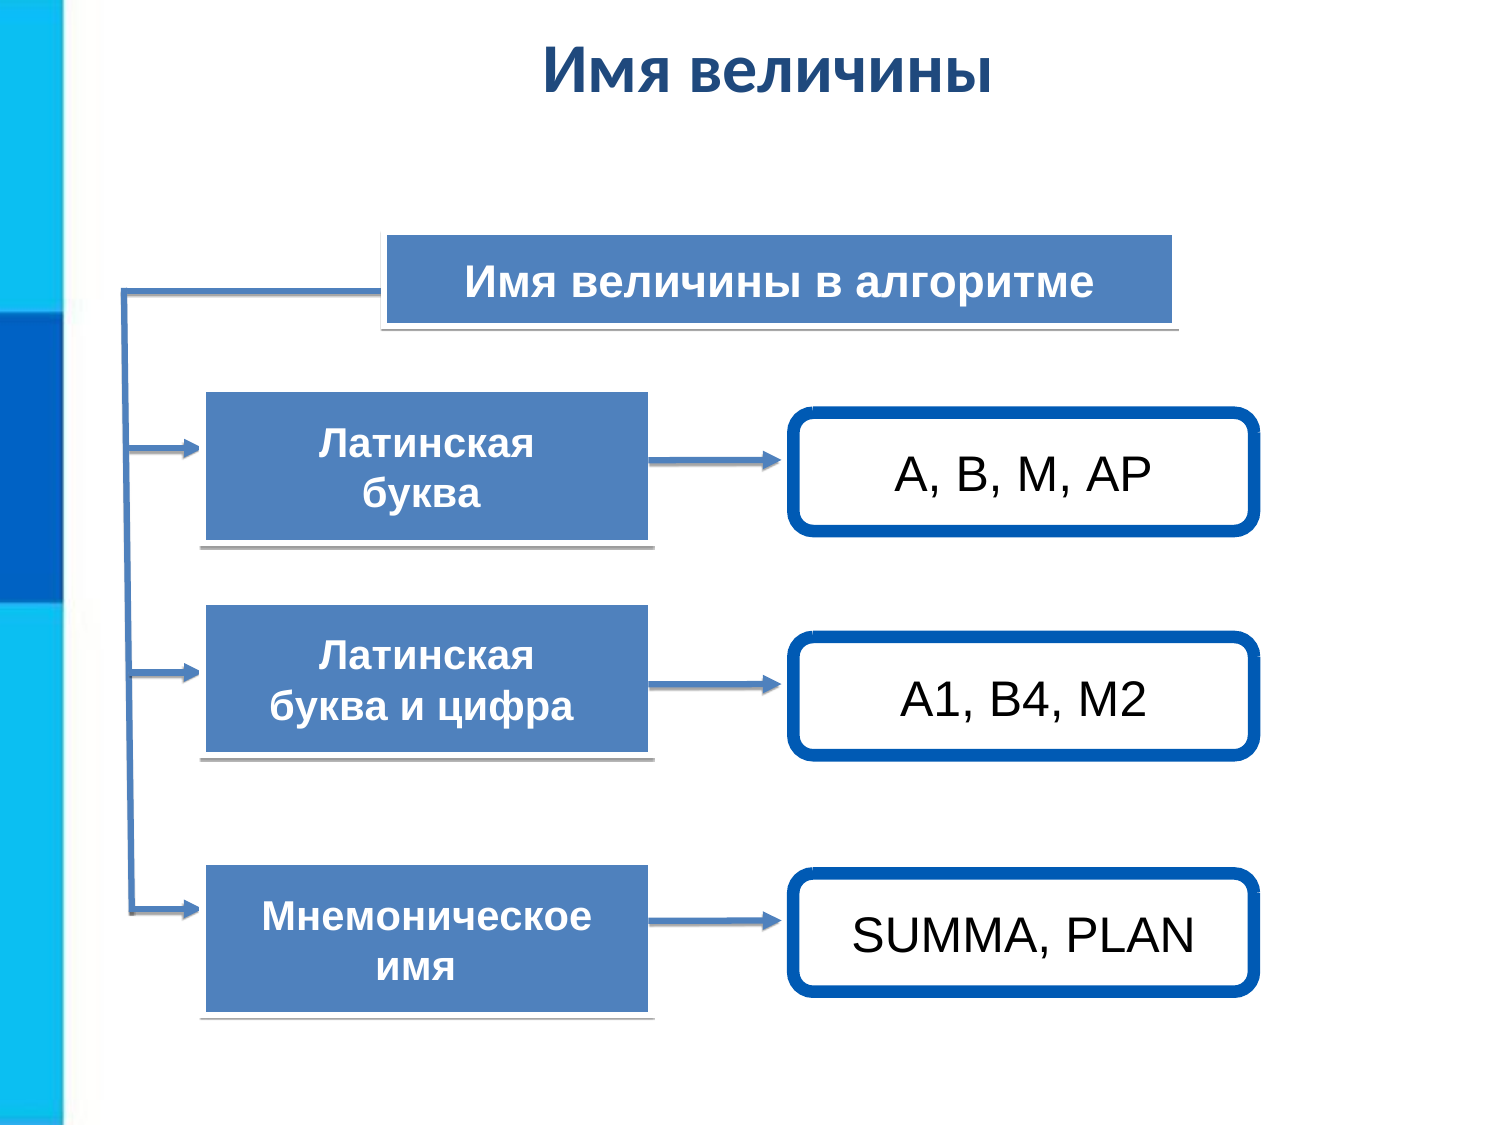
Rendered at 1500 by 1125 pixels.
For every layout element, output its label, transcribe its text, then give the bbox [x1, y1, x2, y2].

text_box Имя величины [112, 31, 1425, 114]
text_box A, B, M, AP [793, 412, 1255, 532]
picture [0, 0, 1500, 1125]
text_box Мнемоническое имя [202, 861, 652, 1016]
text_box A1, B4, M2 [793, 636, 1255, 756]
text_box Латинская буква и цифра [202, 601, 652, 756]
text_box SUMMA, PLAN [793, 873, 1254, 992]
text_box Латинская буква [202, 389, 652, 543]
text_box Имя величины в алгоритме [383, 231, 1176, 327]
